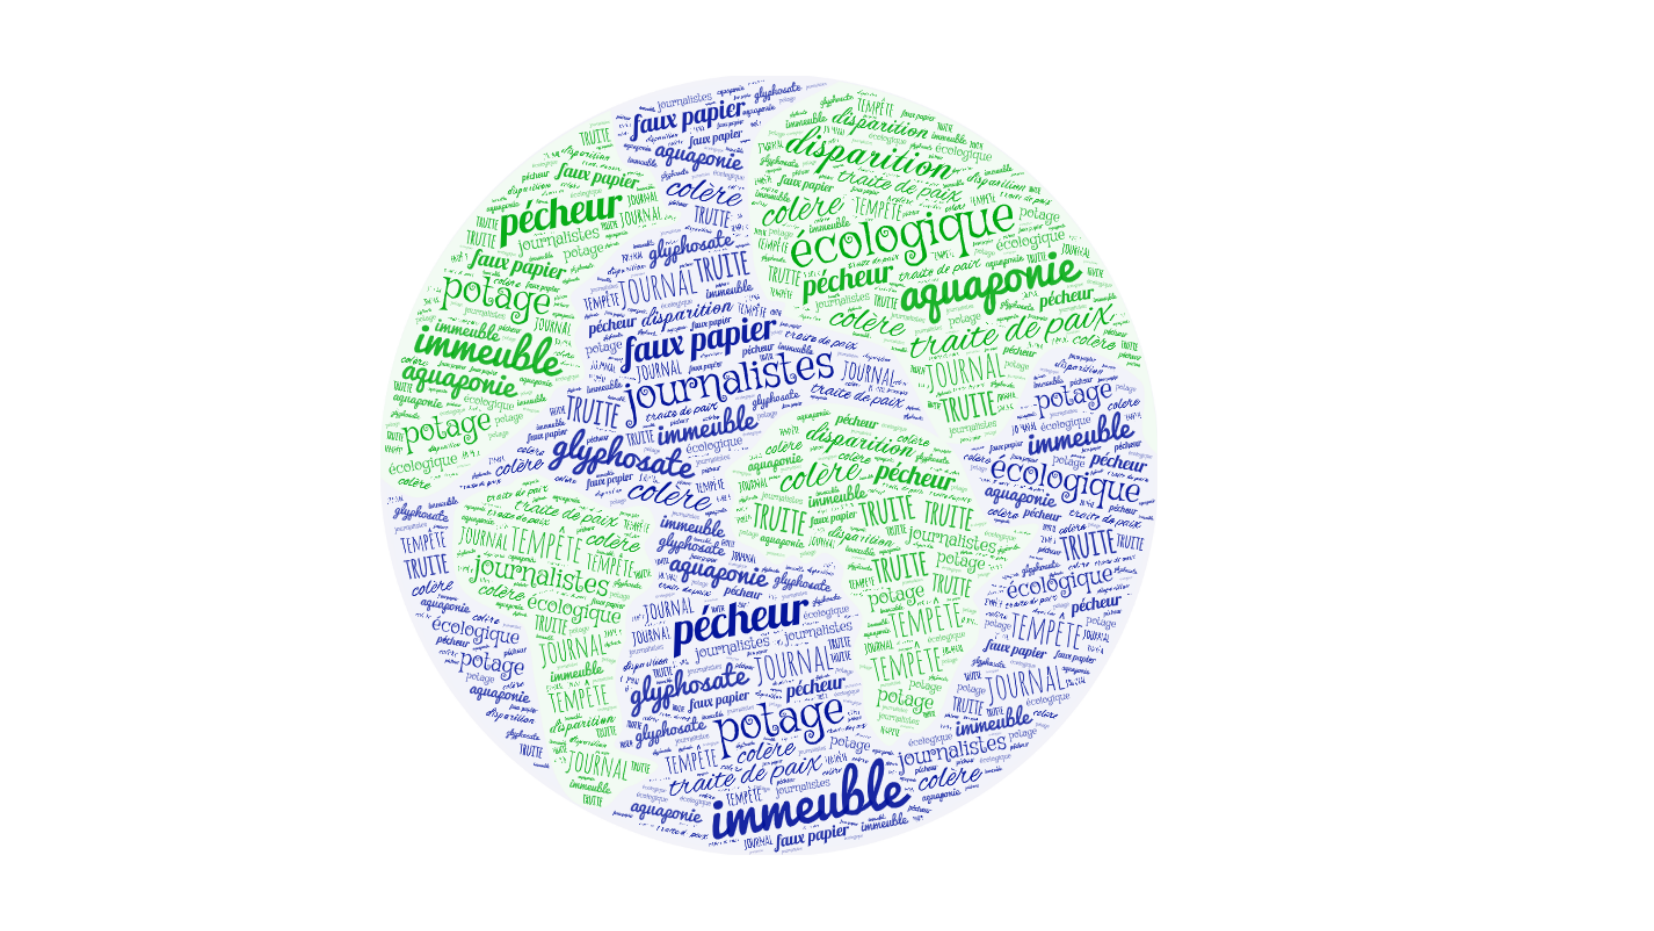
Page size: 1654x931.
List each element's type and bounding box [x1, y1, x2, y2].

picture [377, 70, 1158, 867]
